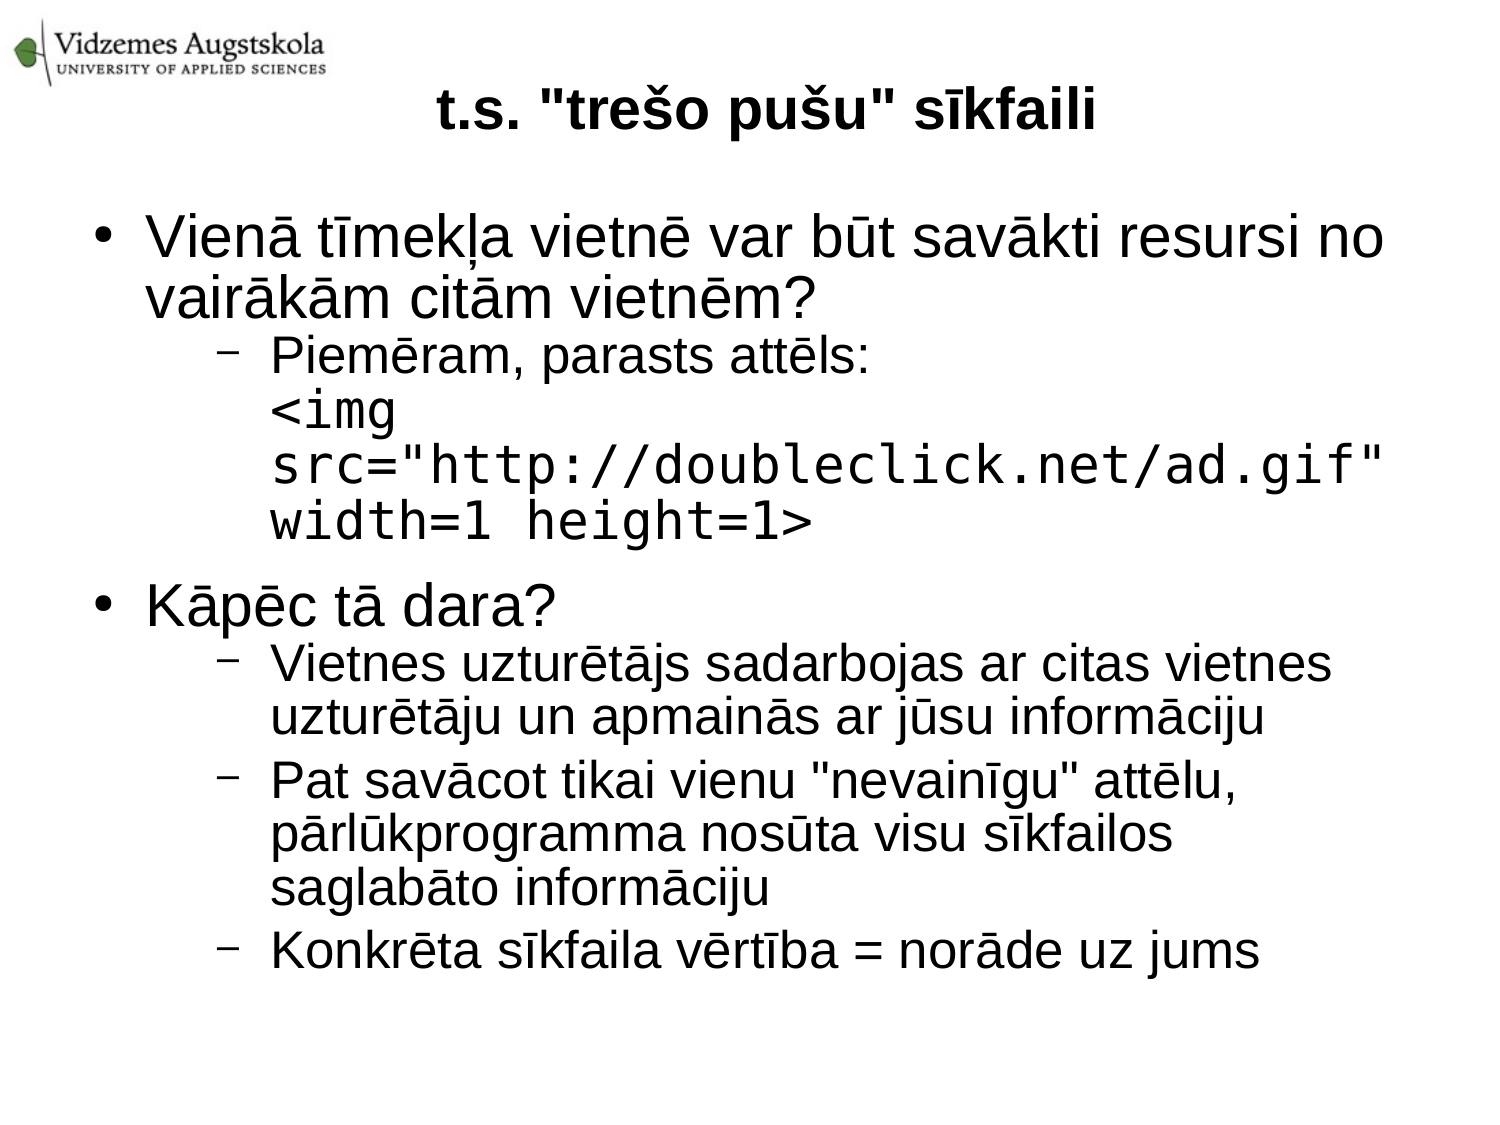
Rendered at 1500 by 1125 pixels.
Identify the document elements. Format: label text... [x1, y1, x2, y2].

list Vienā tīmekļa vietnē var būt savākti resursi no vairākām citām vietnēm? Piemēram, parasts attēls: <img src="http://doubleclick.net/ad.gif" width=1 height=1> Kāpēc tā dara? Vietnes uzturētājs sadarbojas ar citas vietnes uzturētāju un apmainās ar jūsu informāciju Pat savācot tikai vienu "nevainīgu" attēlu, pārlūkprogramma nosūta visu sīkfailos saglabāto informāciju Konkrēta sīkfaila vērtība = norāde uz jums [75, 204, 1395, 1075]
title t.s. "trešo pušu" sīkfaili [75, 44, 1425, 177]
picture [5, 2, 334, 102]
